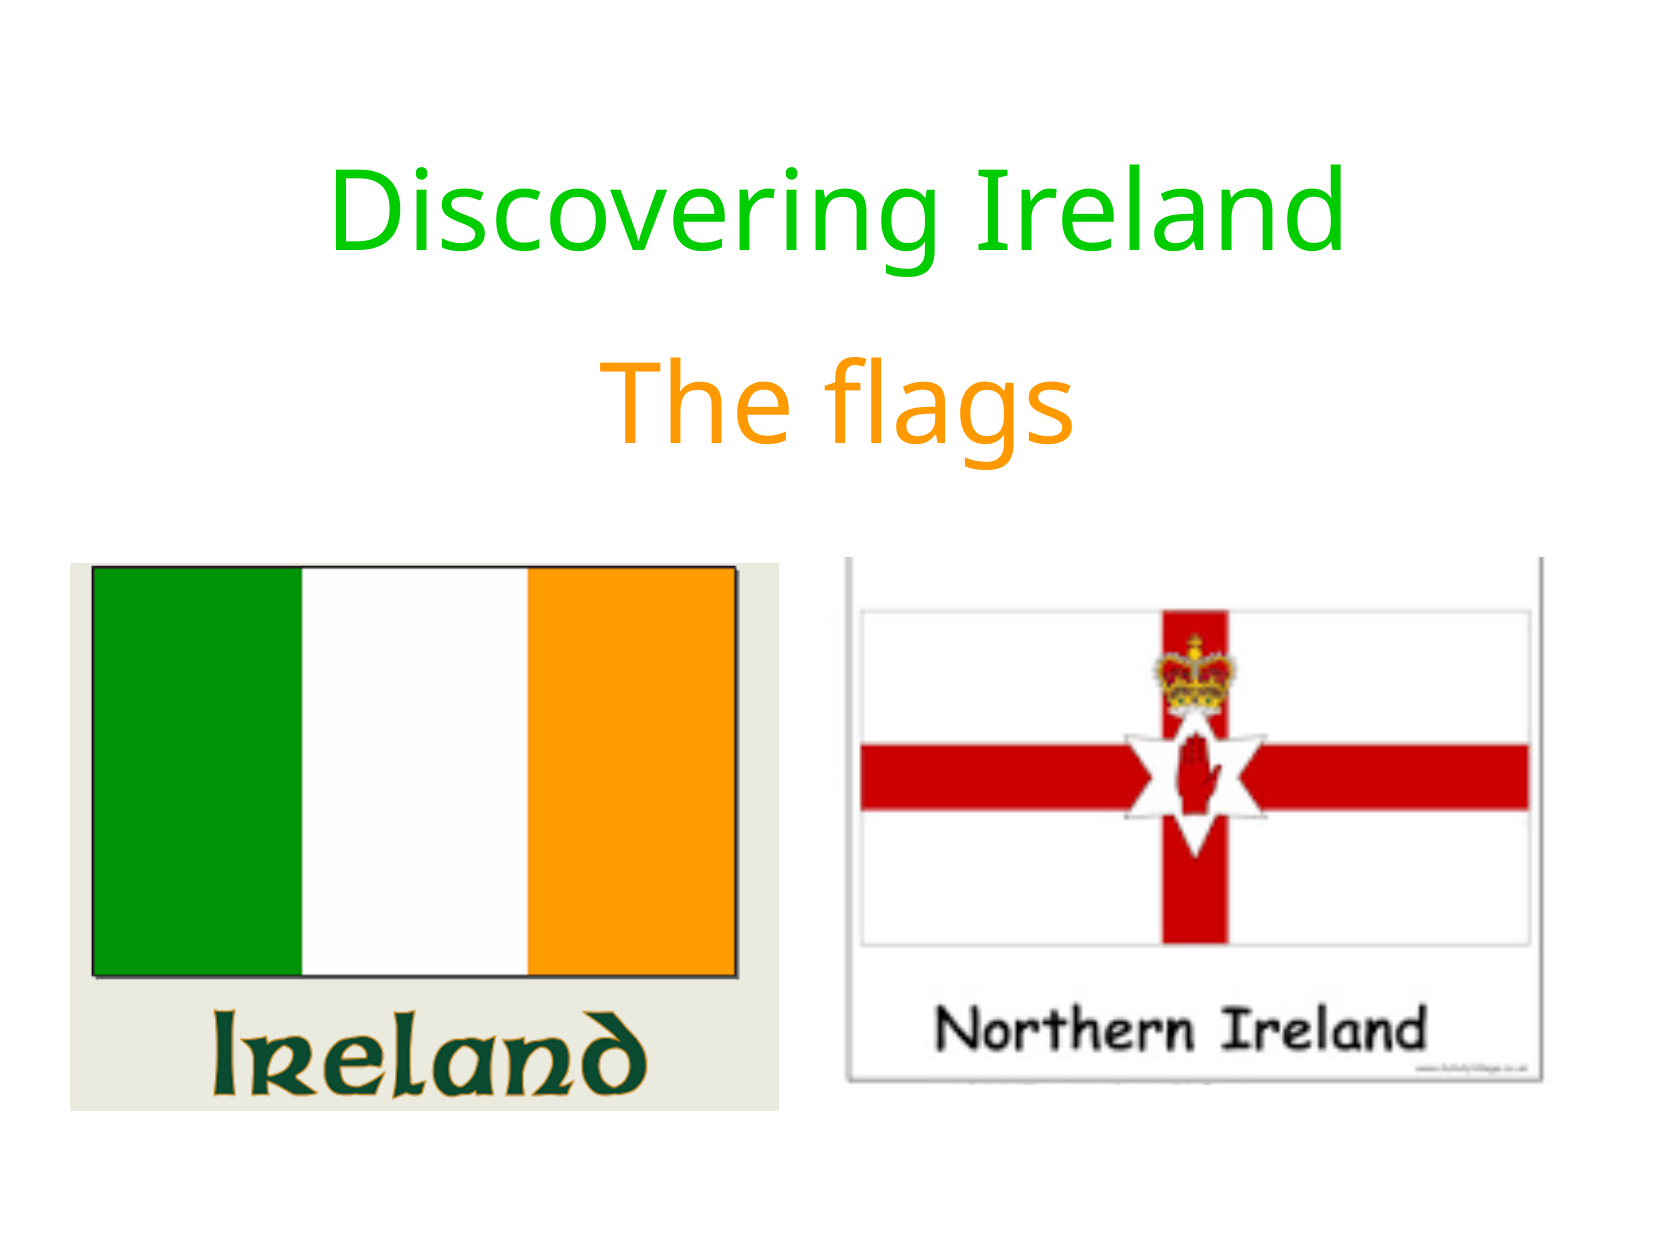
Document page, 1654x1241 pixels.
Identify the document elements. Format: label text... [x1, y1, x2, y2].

picture [70, 563, 779, 1111]
subtitle Discovering Ireland The flags [94, 0, 1583, 937]
picture [826, 557, 1560, 1085]
